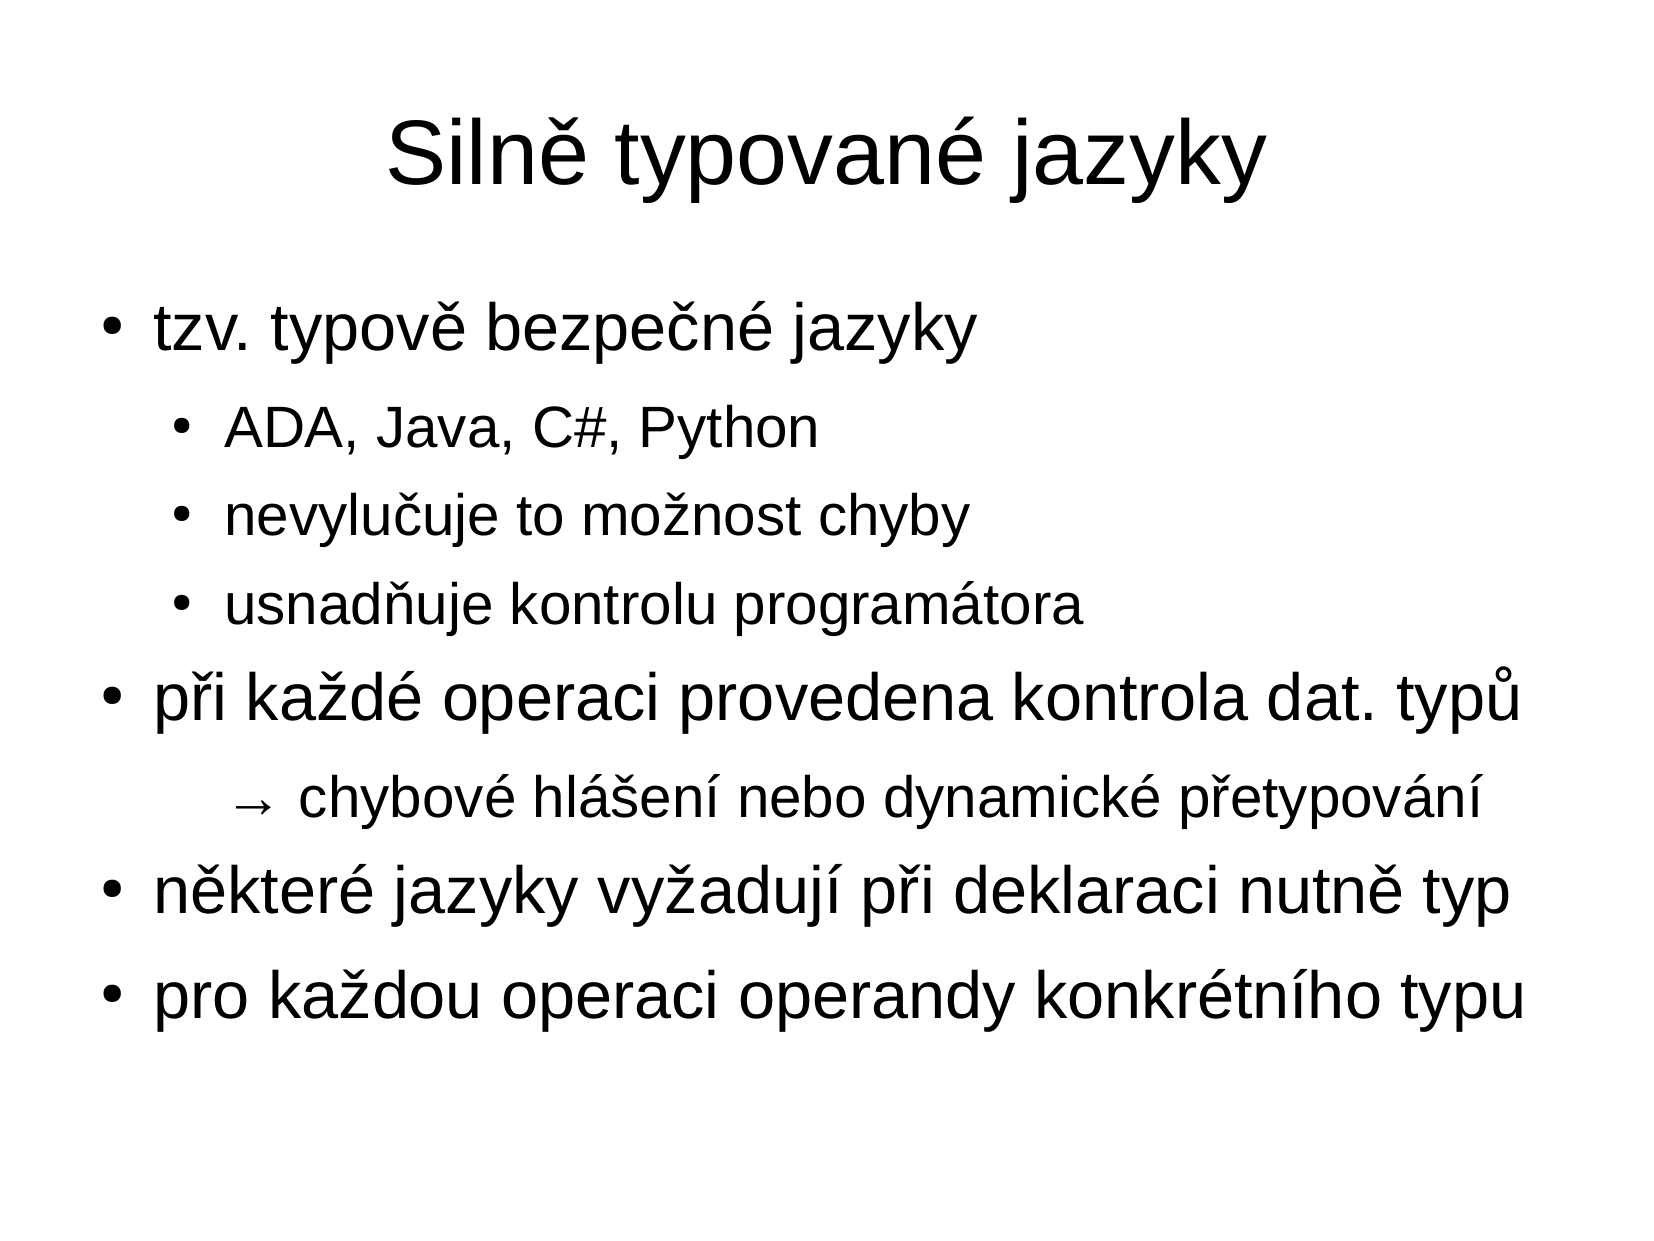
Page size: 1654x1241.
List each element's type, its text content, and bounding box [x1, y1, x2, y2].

list tzv. typově bezpečné jazyky ADA, Java, C#, Python nevylučuje to možnost chyby usnadňuje kontrolu programátora při každé operaci provedena kontrola dat. typů → chybové hlášení nebo dynamické přetypování některé jazyky vyžadují při deklaraci nutně typ pro každou operaci operandy konkrétního typu [82, 290, 1571, 1094]
title Silně typované jazyky [82, 56, 1571, 250]
